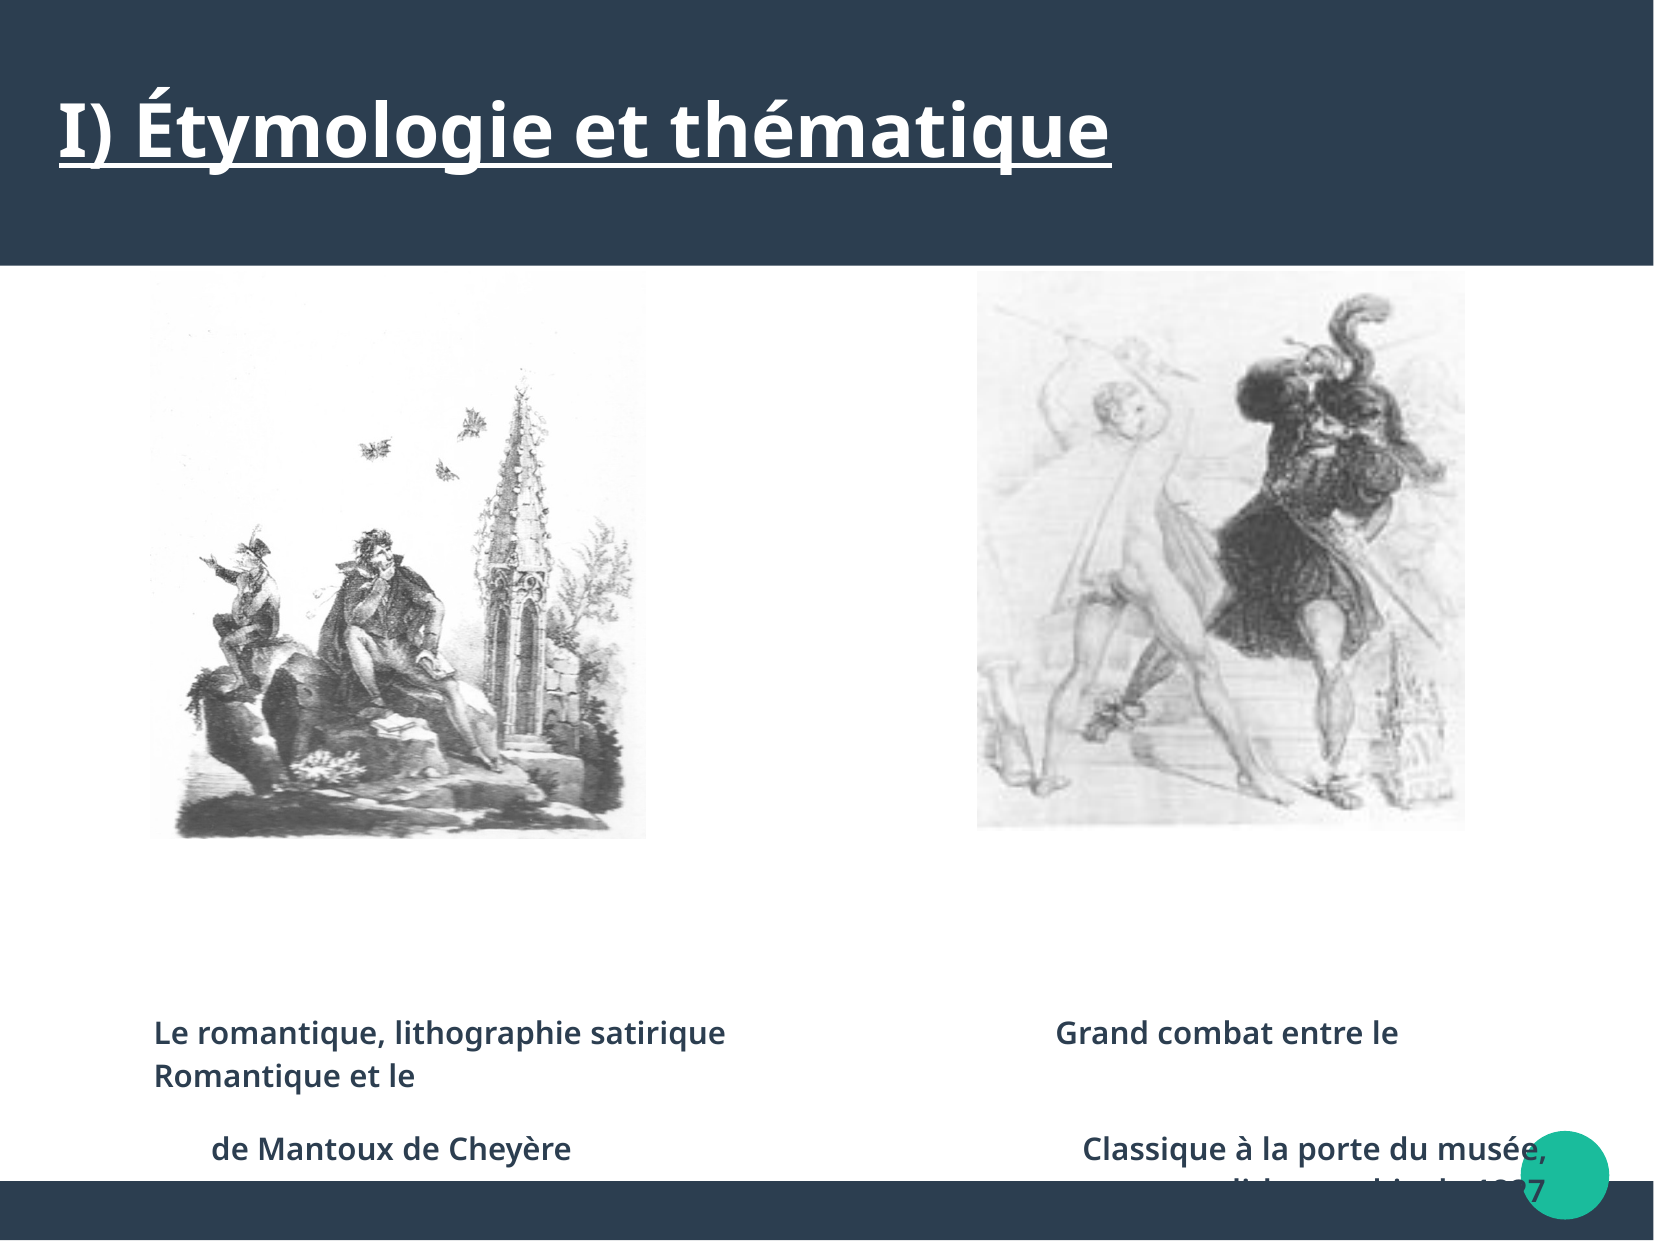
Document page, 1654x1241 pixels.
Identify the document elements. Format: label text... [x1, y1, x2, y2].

title I) Étymologie et thématique [59, 49, 1595, 207]
picture [150, 271, 646, 839]
picture [977, 271, 1465, 831]
list Le romantique, lithographie satirique Grand combat entre le Romantique et le de Mantoux de Cheyère Classique à la porte du musée, lithographie de 1827 [82, 290, 1571, 1010]
